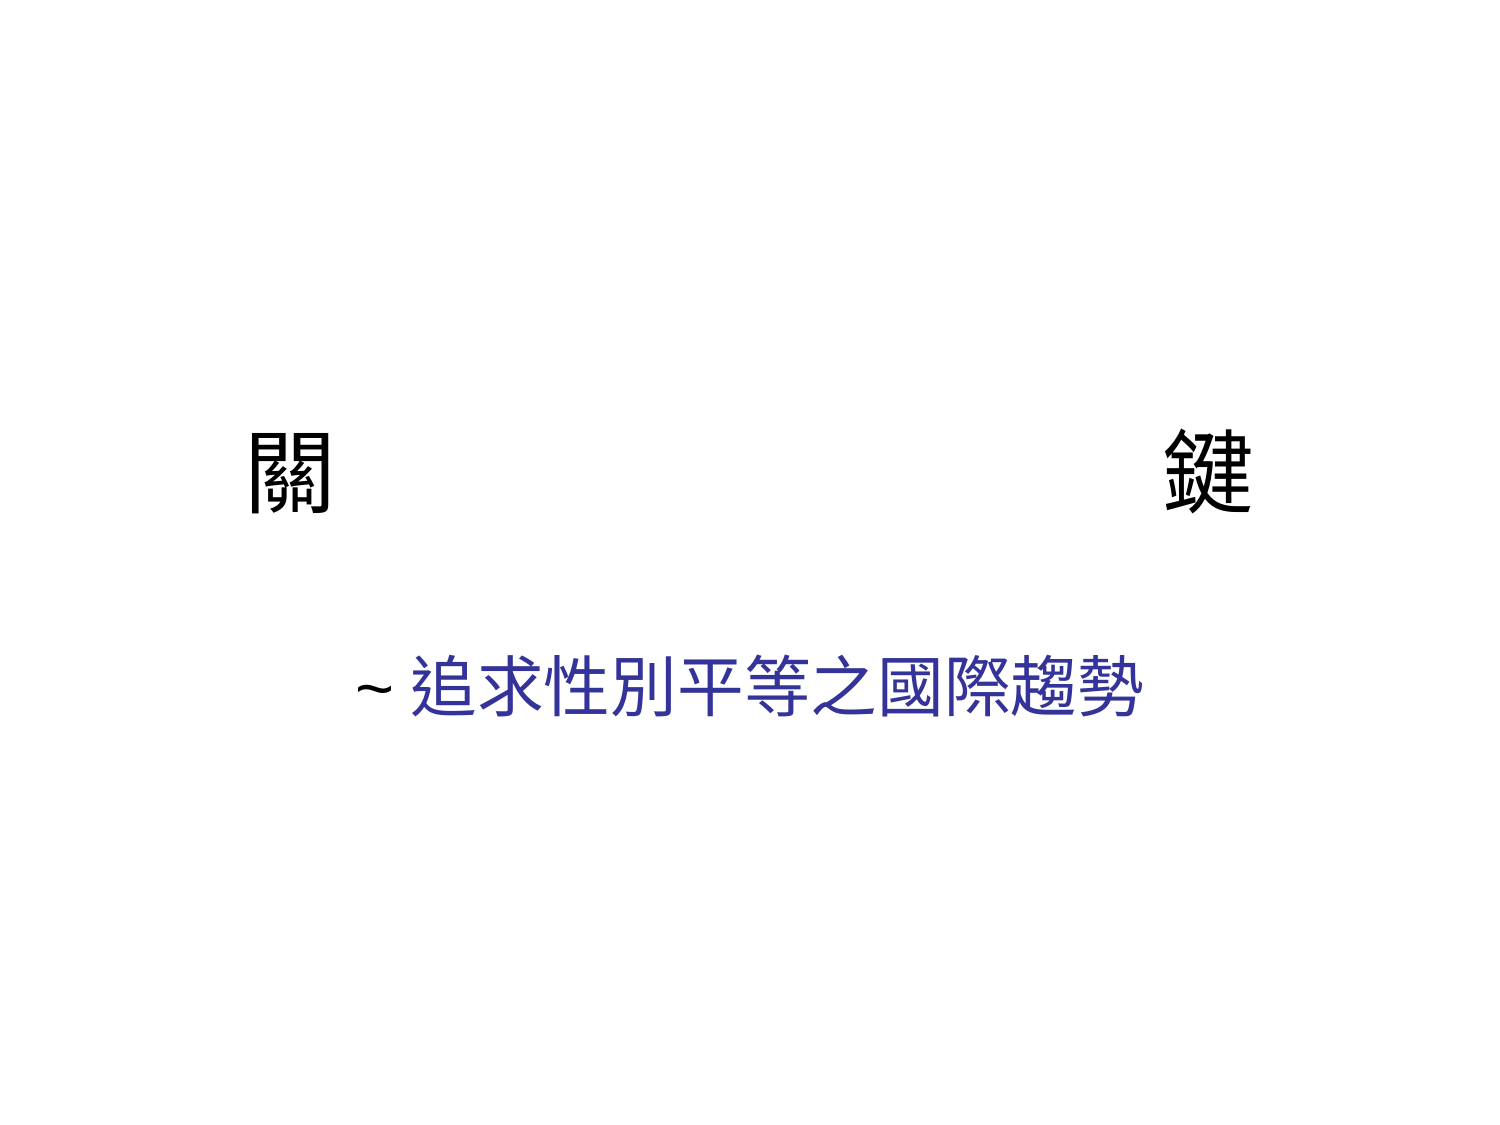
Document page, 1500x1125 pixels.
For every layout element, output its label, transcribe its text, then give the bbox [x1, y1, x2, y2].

text_box ~追求性別平等之國際趨勢 [225, 637, 1276, 926]
title 關 鍵 [112, 349, 1388, 591]
